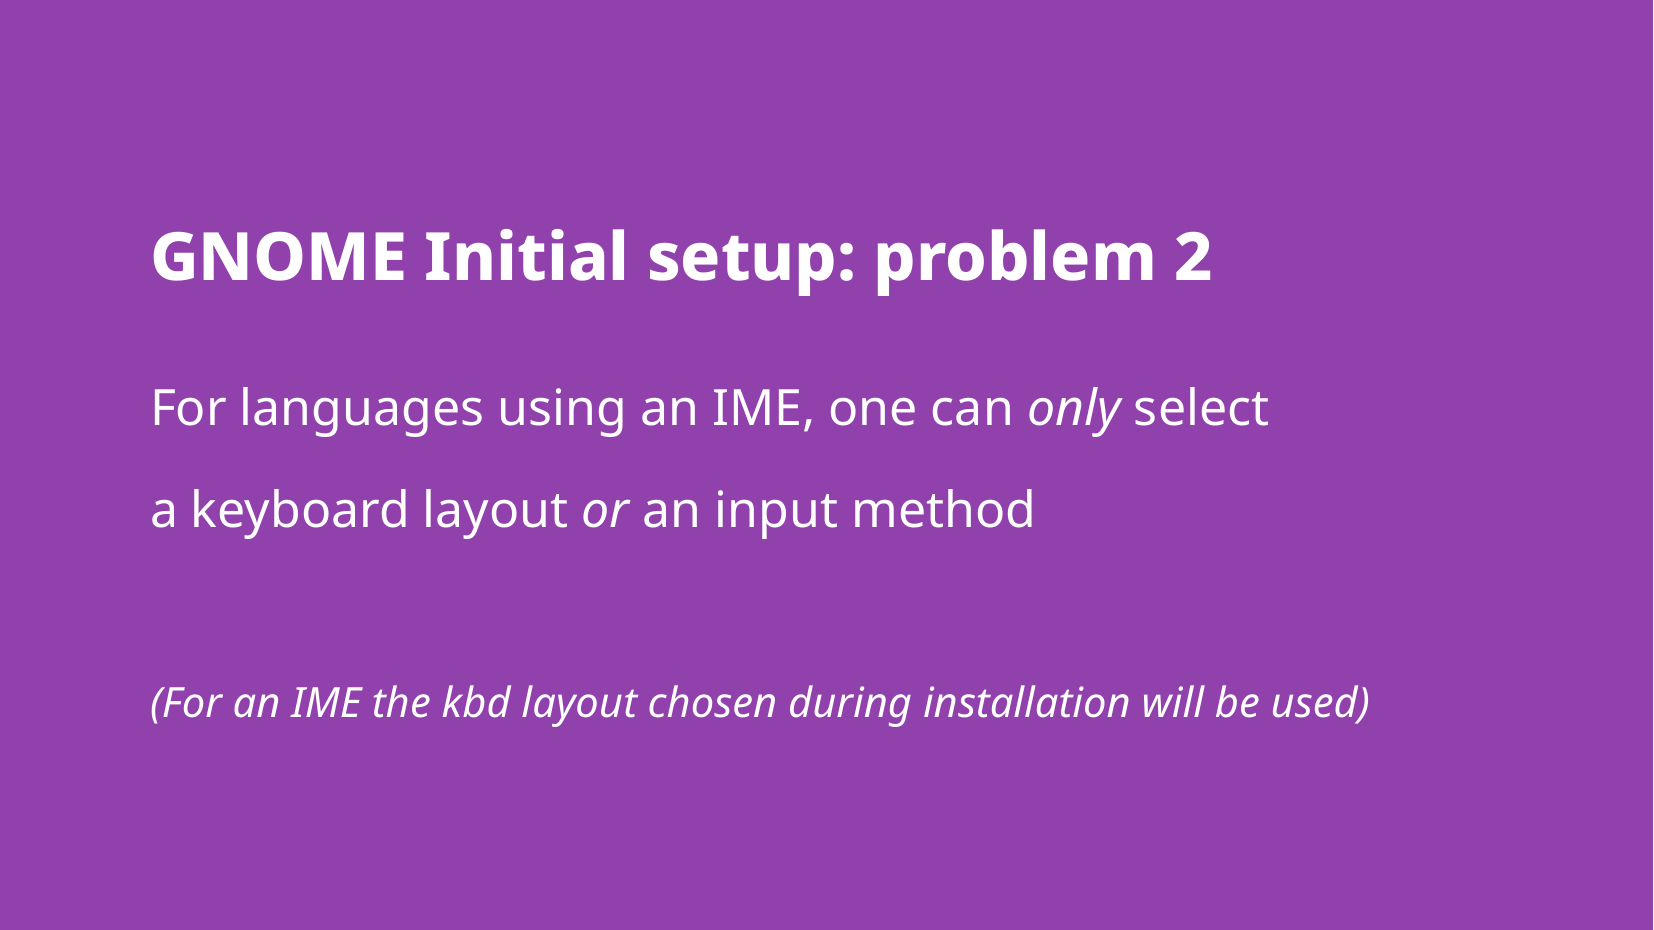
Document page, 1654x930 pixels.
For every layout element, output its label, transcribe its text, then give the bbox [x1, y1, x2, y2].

subtitle For languages using an IME, one can only select a keyboard layout or an input method (For an IME the kbd layout chosen during installation will be used) [150, 337, 1501, 877]
title GNOME Initial setup: problem 2 [150, 144, 1501, 301]
